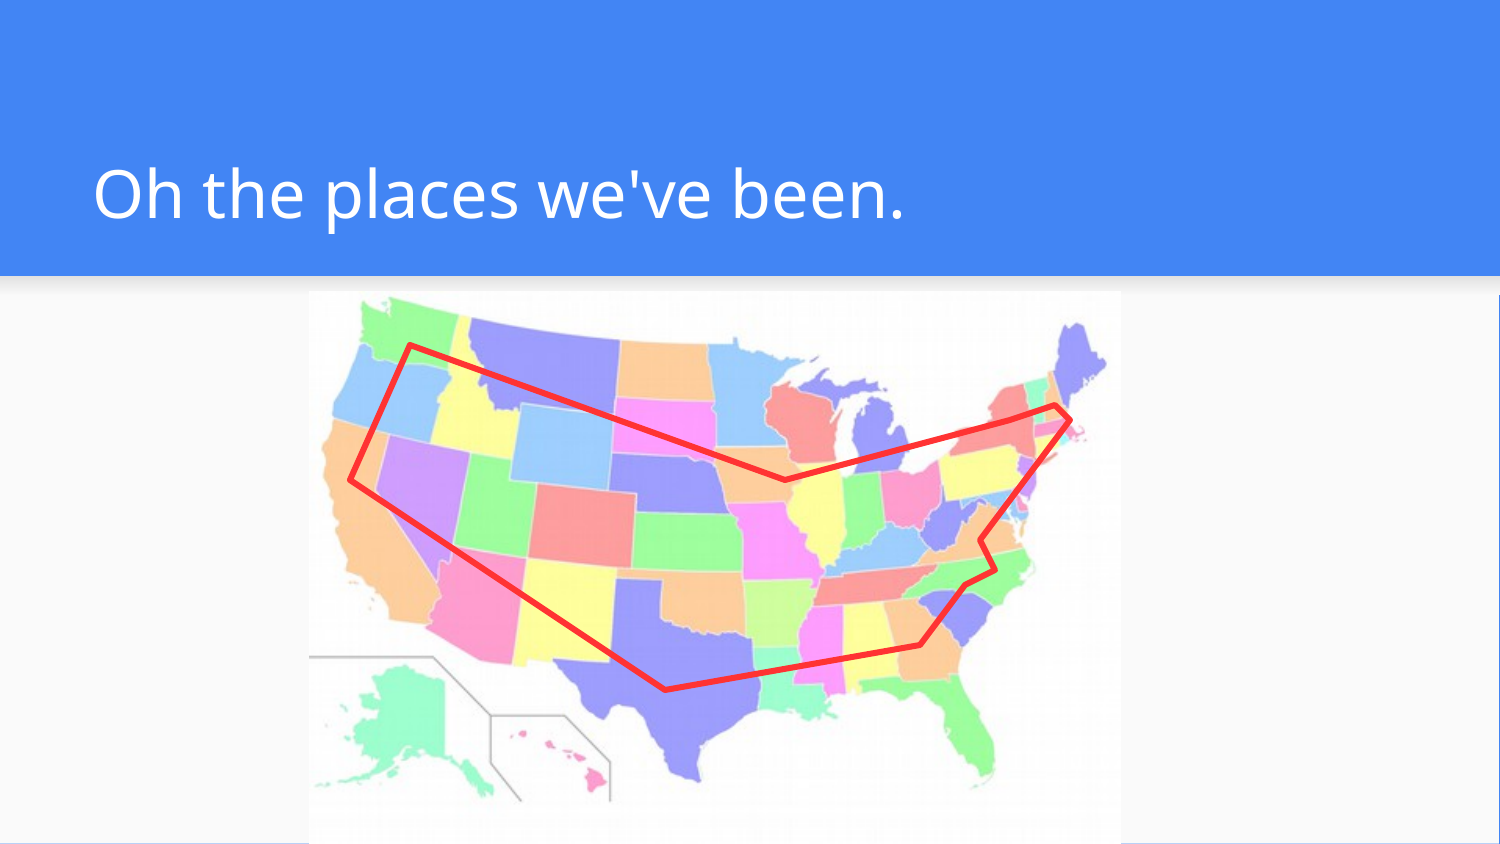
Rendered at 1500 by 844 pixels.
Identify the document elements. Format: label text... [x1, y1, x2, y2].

picture [309, 291, 1121, 844]
title Oh the places we've been. [77, 121, 1427, 248]
